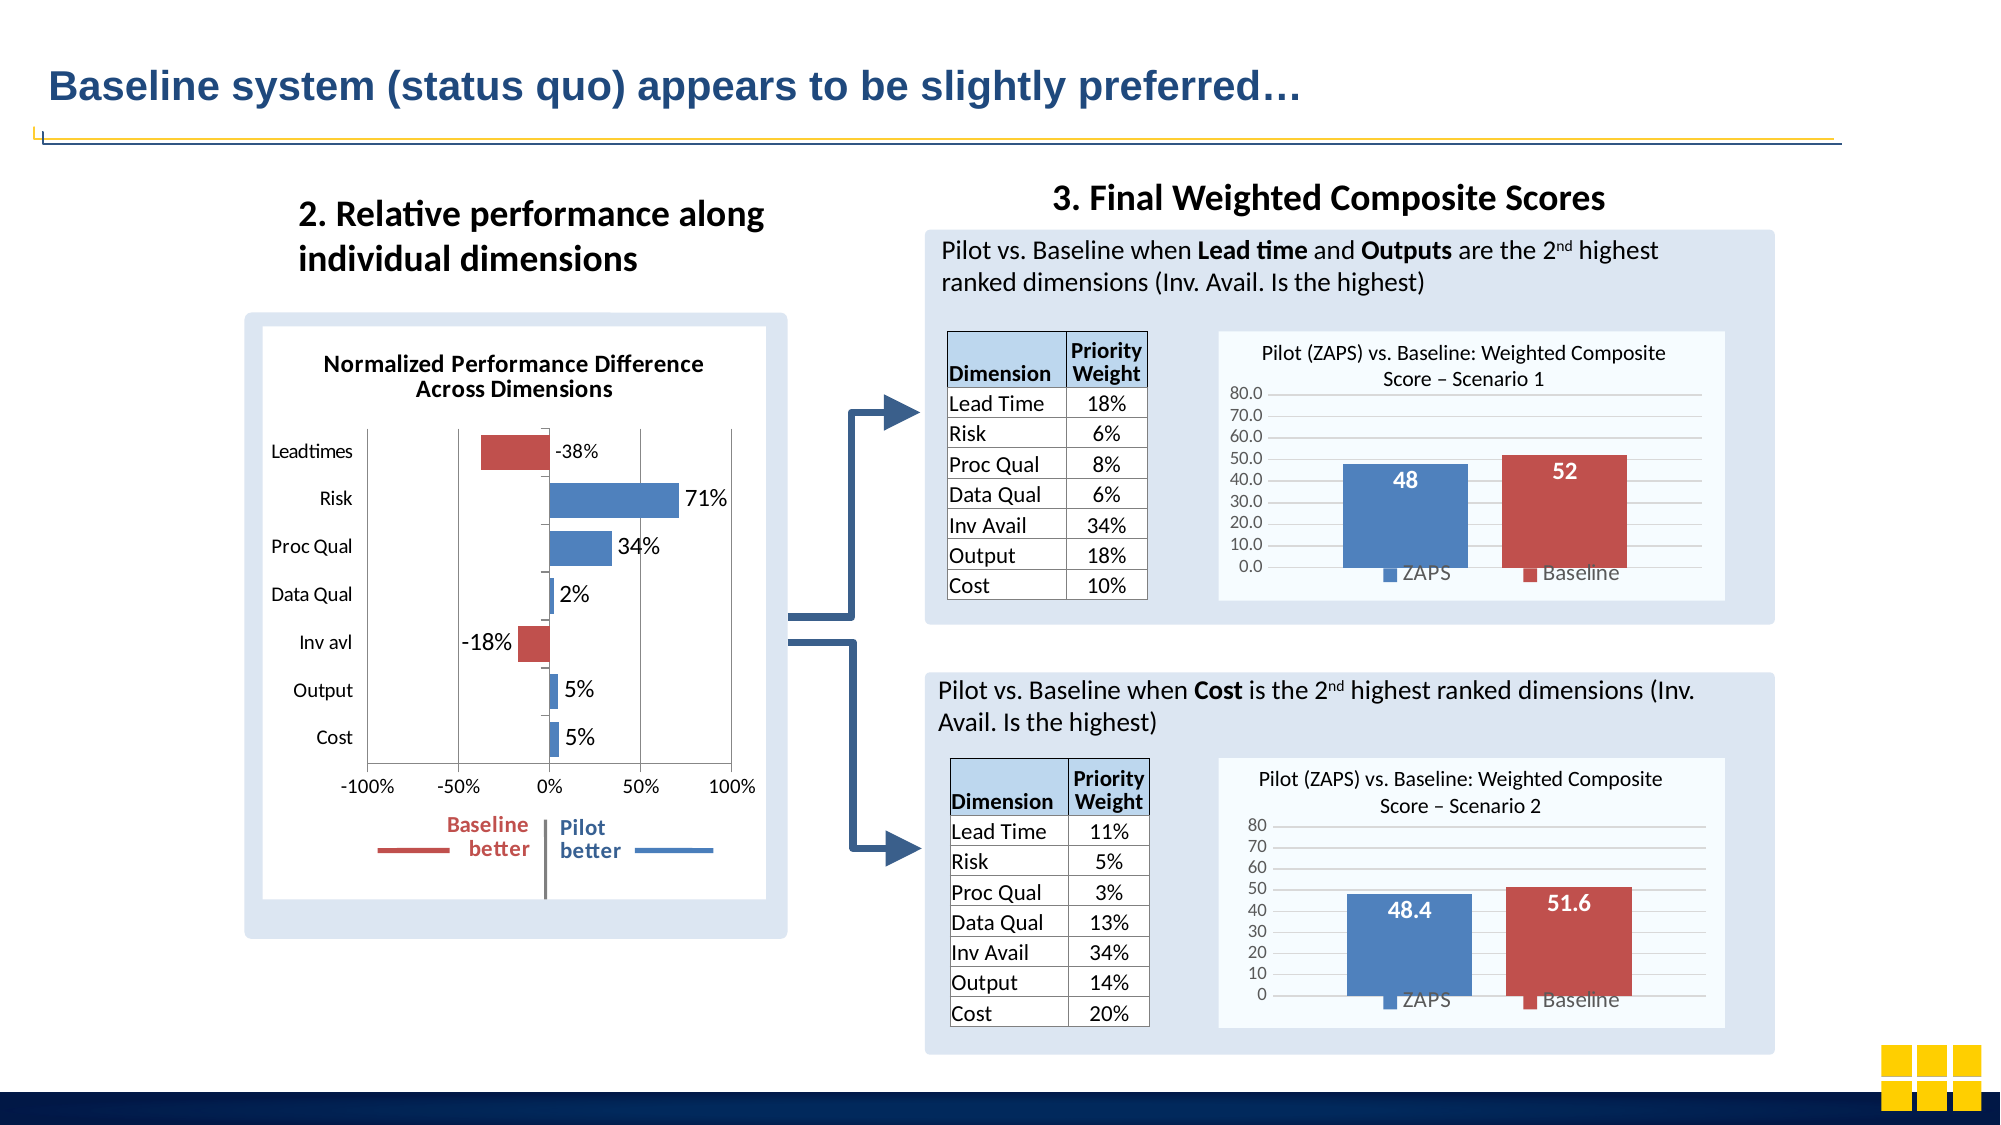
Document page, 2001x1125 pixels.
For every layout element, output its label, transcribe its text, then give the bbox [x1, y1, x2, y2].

table_cell 13% [1069, 906, 1149, 936]
picture [0, 1092, 2000, 1125]
table_cell 34% [1067, 509, 1147, 538]
table_cell Cost [948, 570, 1066, 599]
table_cell 10% [1067, 570, 1147, 599]
table_cell Output [948, 539, 1066, 569]
title Baseline system (status quo) appears to be slightly preferred… [33, 31, 1834, 137]
chart [1218, 758, 1725, 1028]
table_cell 11% [1069, 816, 1149, 845]
text_box Pilot (ZAPS) vs. Baseline: Weighted Composite Score – Scenario 1 [1240, 331, 1688, 399]
table_cell Cost [951, 997, 1068, 1026]
table_cell 5% [1069, 846, 1149, 875]
table_cell Risk [951, 846, 1068, 875]
text_box [244, 312, 788, 939]
table_cell Output [951, 967, 1068, 996]
chart [1218, 331, 1725, 601]
table_cell Data Qual [948, 479, 1066, 508]
table_cell 3% [1069, 876, 1149, 905]
text_box Pilot vs. Baseline when Cost is the 2nd highest ranked dimensions (Inv. Avail. Is the highest) [923, 664, 1744, 745]
table_cell Data Qual [951, 906, 1068, 936]
text_box 3. Final Weighted Composite Scores [1037, 165, 1625, 226]
text_box [924, 229, 1775, 625]
table_cell Risk [948, 418, 1066, 447]
table_header Dimension [951, 759, 1068, 815]
table_cell 34% [1069, 937, 1149, 966]
text_box Pilot vs. Baseline when Lead time and Outputs are the 2nd highest ranked dimensions (Inv. Avail. Is the highest) [926, 224, 1748, 305]
table_cell Lead Time [948, 388, 1066, 417]
table_cell 6% [1067, 479, 1147, 508]
table_cell Proc Qual [948, 448, 1066, 478]
table_cell 6% [1067, 418, 1147, 447]
table_cell 18% [1067, 388, 1147, 417]
text_box Pilot (ZAPS) vs. Baseline: Weighted Composite Score – Scenario 2 [1237, 757, 1685, 826]
chart [262, 326, 766, 901]
text_box 2. Relative performance along individual dimensions [283, 181, 921, 287]
table_cell 20% [1069, 997, 1149, 1026]
table_header Priority Weight [1067, 332, 1147, 387]
table_header Priority Weight [1069, 759, 1149, 815]
text_box [924, 672, 1775, 1055]
table_header Dimension [948, 332, 1066, 387]
table_cell Proc Qual [951, 876, 1068, 905]
table_cell 18% [1067, 539, 1147, 569]
table_cell 14% [1069, 967, 1149, 996]
table_cell Lead Time [951, 816, 1068, 845]
table_cell Inv Avail [951, 937, 1068, 966]
table_cell Inv Avail [948, 509, 1066, 538]
table_cell 8% [1067, 448, 1147, 478]
